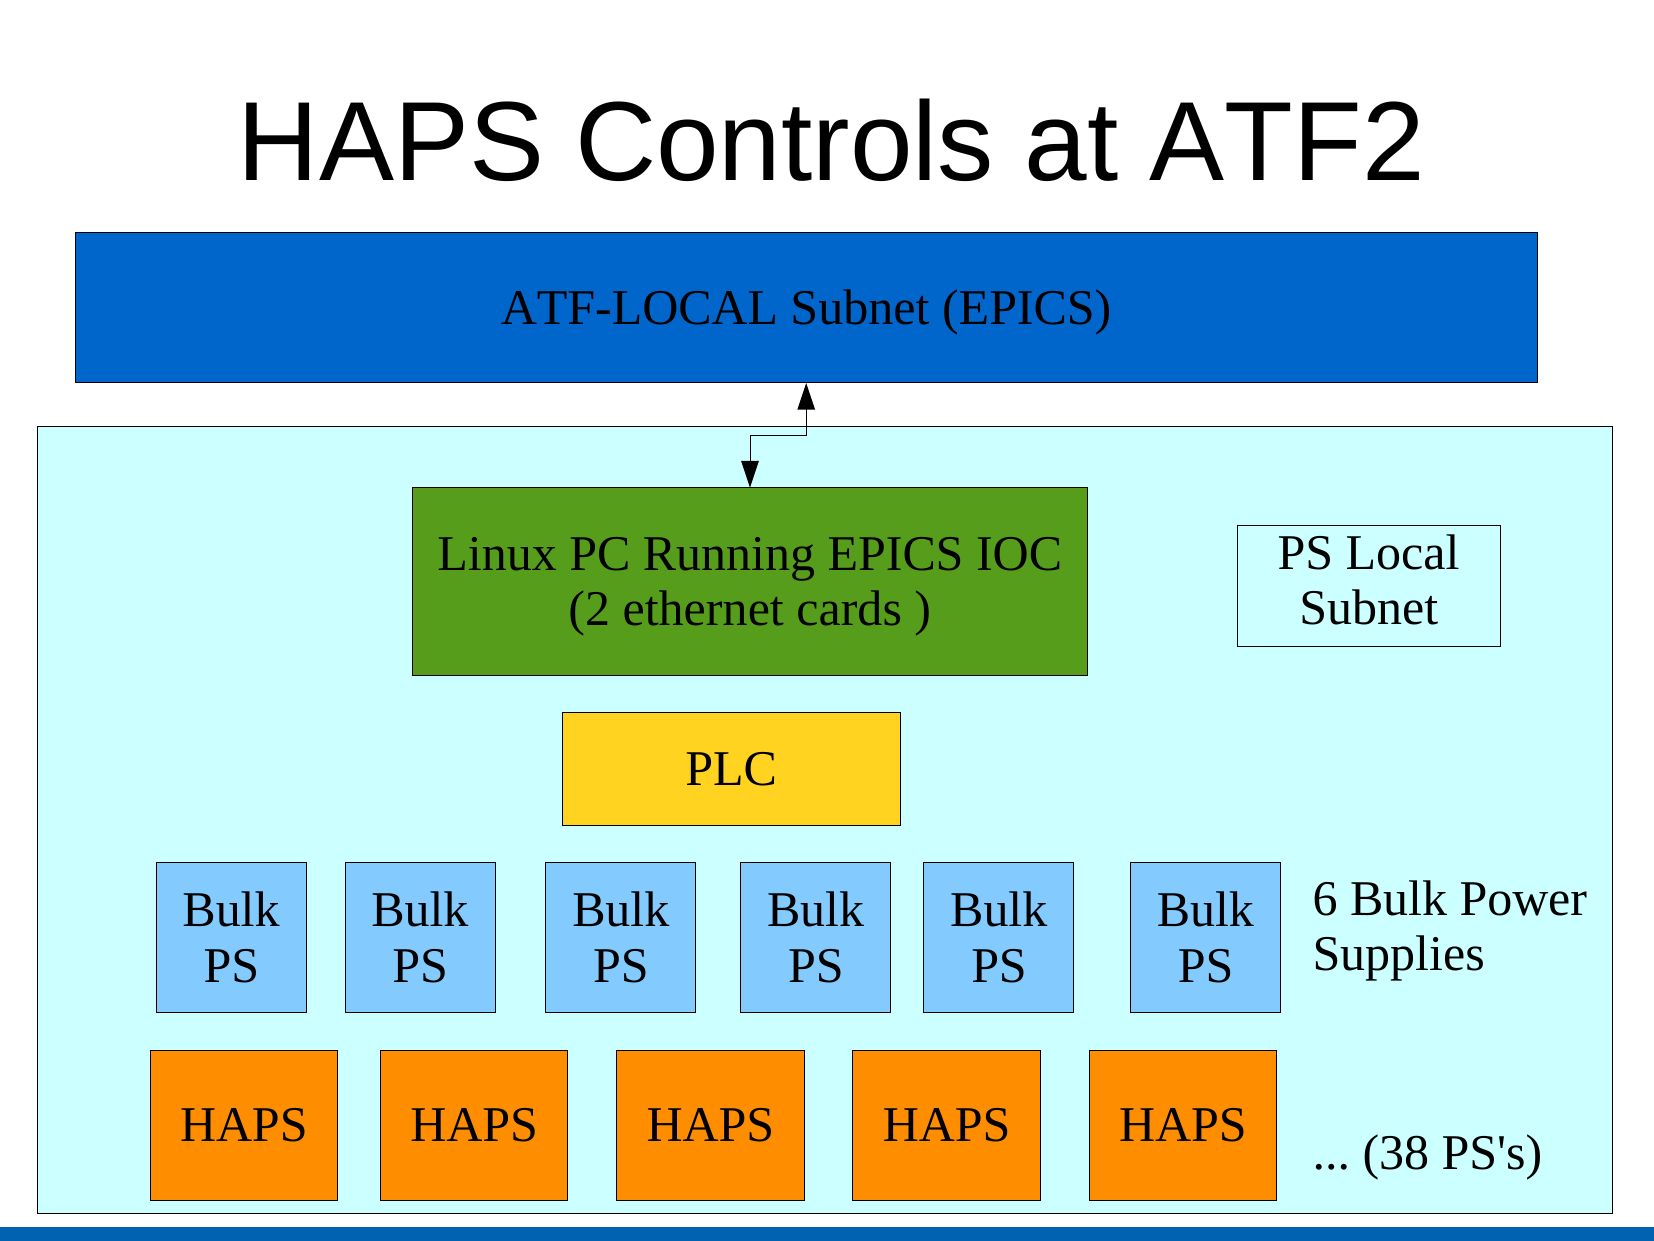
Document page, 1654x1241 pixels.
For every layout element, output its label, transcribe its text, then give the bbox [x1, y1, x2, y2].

text_box HAPS [616, 1050, 805, 1201]
text_box Bulk PS [545, 862, 696, 1013]
text_box PS Local Subnet [1237, 525, 1501, 647]
text_box Linux PC Running EPICS IOC (2 ethernet cards ) [412, 487, 1088, 676]
text_box 6 Bulk Power Supplies [1312, 870, 1613, 992]
text_box [37, 426, 1613, 1214]
text_box Bulk PS [156, 862, 307, 1013]
text_box HAPS [150, 1050, 338, 1201]
text_box HAPS [852, 1050, 1041, 1201]
text_box ... (38 PS's) [1312, 1125, 1576, 1186]
text_box PLC [562, 712, 901, 826]
text_box Bulk PS [345, 862, 496, 1013]
text_box Bulk PS [740, 862, 891, 1013]
text_box HAPS [1089, 1050, 1277, 1201]
text_box ATF-LOCAL Subnet (EPICS) [75, 232, 1538, 383]
title HAPS Controls at ATF2 [125, 37, 1538, 232]
text_box Bulk PS [923, 862, 1074, 1013]
text_box Bulk PS [1130, 862, 1281, 1013]
text_box HAPS [380, 1050, 568, 1201]
